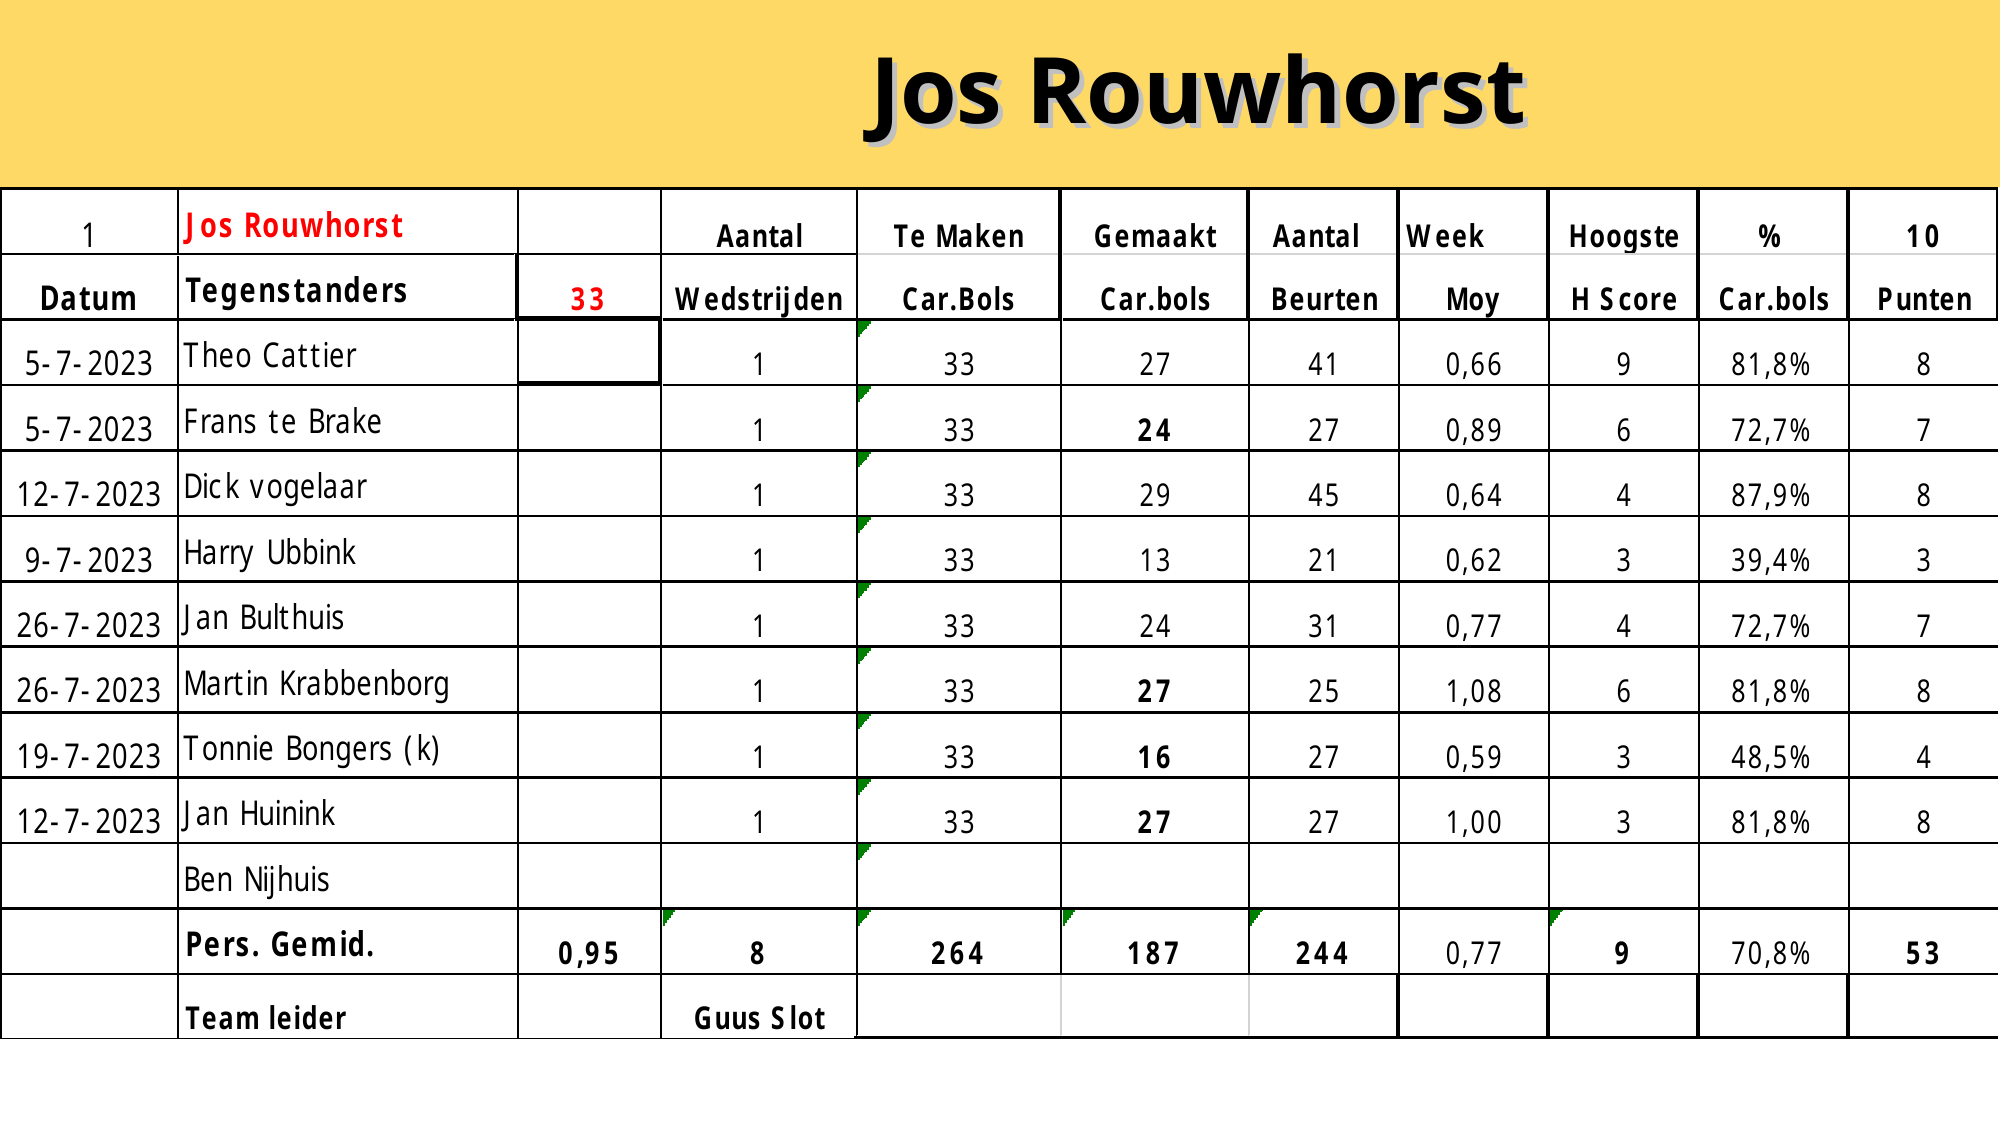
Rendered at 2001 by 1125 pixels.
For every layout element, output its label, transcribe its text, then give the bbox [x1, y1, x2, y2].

picture [0, 187, 2000, 1041]
title Jos Rouwhorst [0, 0, 2000, 187]
